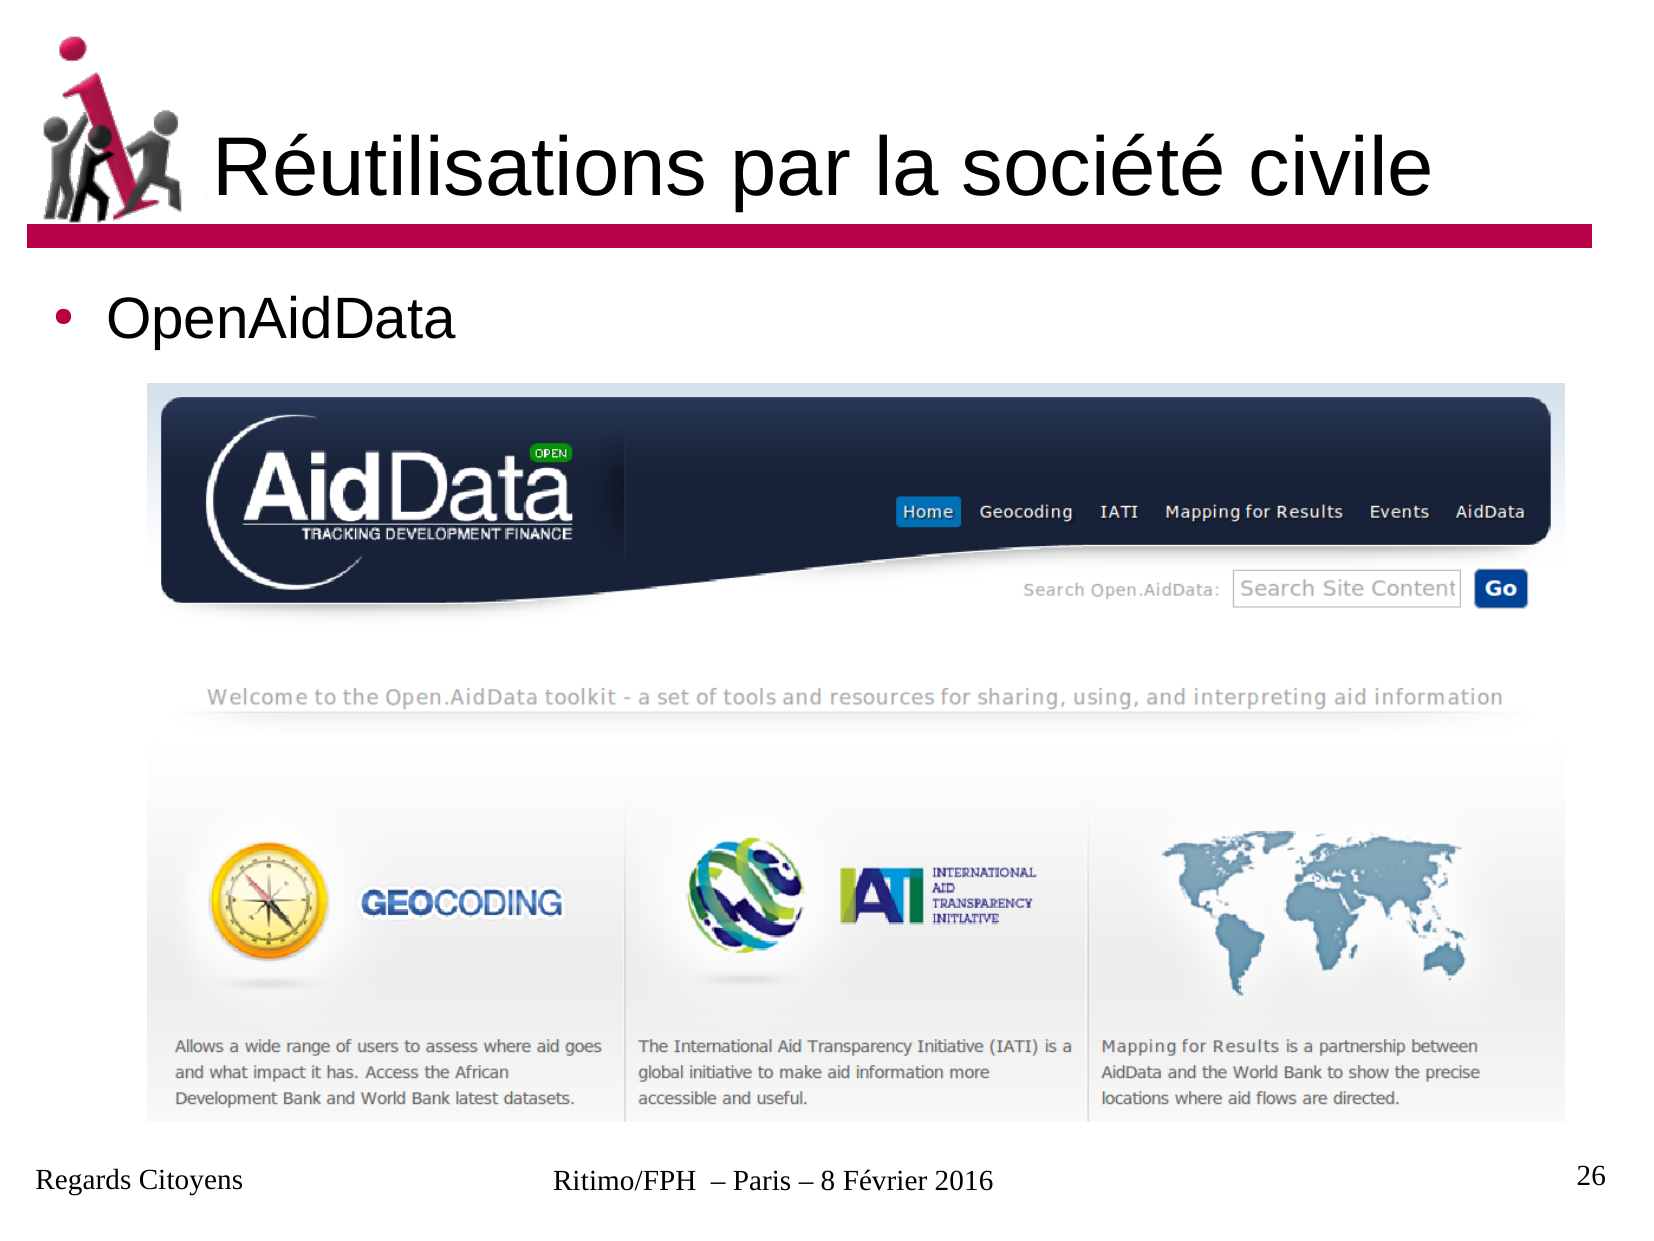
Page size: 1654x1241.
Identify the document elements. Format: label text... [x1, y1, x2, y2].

picture [147, 383, 1565, 1122]
list OpenAidData [35, 285, 1565, 1105]
title Réutilisations par la société civile [212, 70, 1601, 264]
picture [27, 31, 208, 224]
